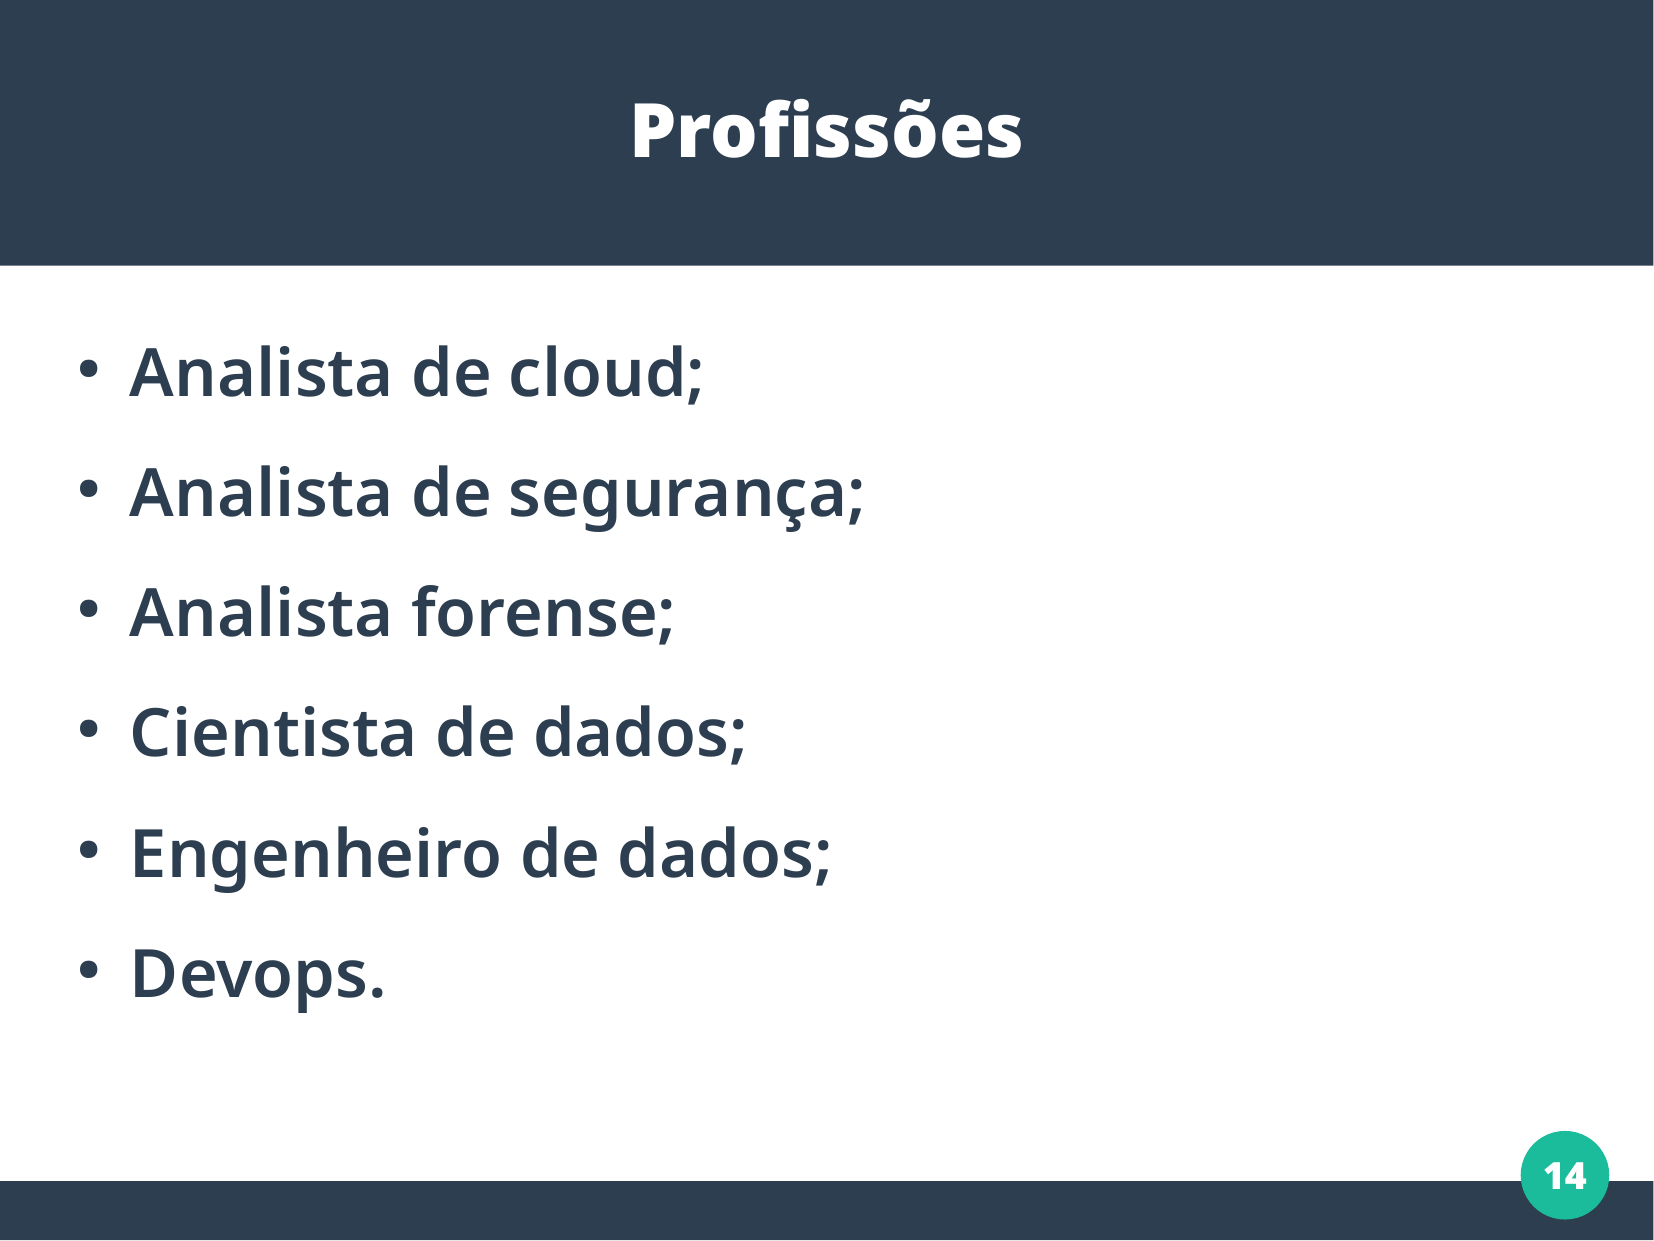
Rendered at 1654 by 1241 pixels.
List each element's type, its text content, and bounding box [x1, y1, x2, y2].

title Profissões [59, 49, 1595, 207]
list Analista de cloud; Analista de segurança; Analista forense; Cientista de dados; Engenheiro de dados; Devops. [59, 324, 1595, 1152]
